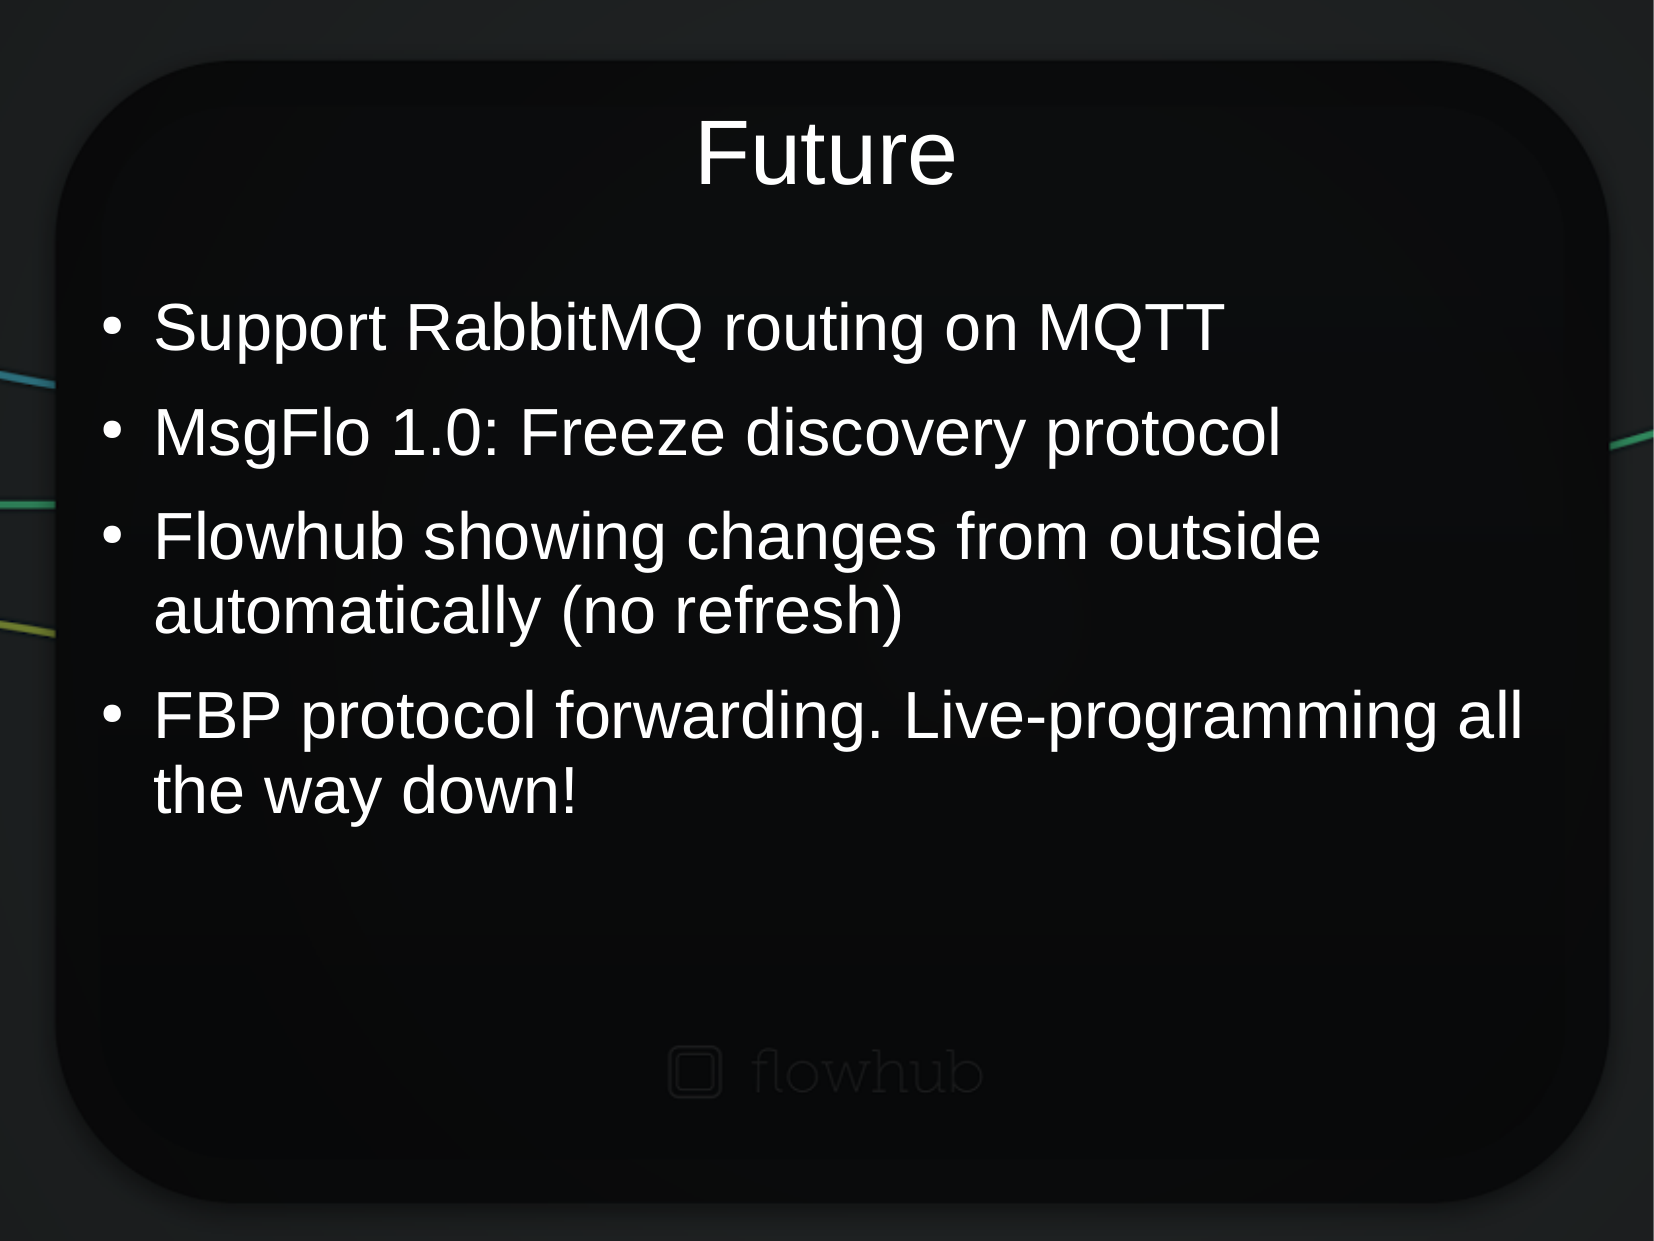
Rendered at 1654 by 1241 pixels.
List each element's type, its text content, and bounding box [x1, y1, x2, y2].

title Future [82, 49, 1571, 257]
picture [0, 0, 1654, 1241]
list Support RabbitMQ routing on MQTT MsgFlo 1.0: Freeze discovery protocol Flowhub showing changes from outside automatically (no refresh) FBP protocol forwarding. Live-programming all the way down! [82, 290, 1571, 1010]
